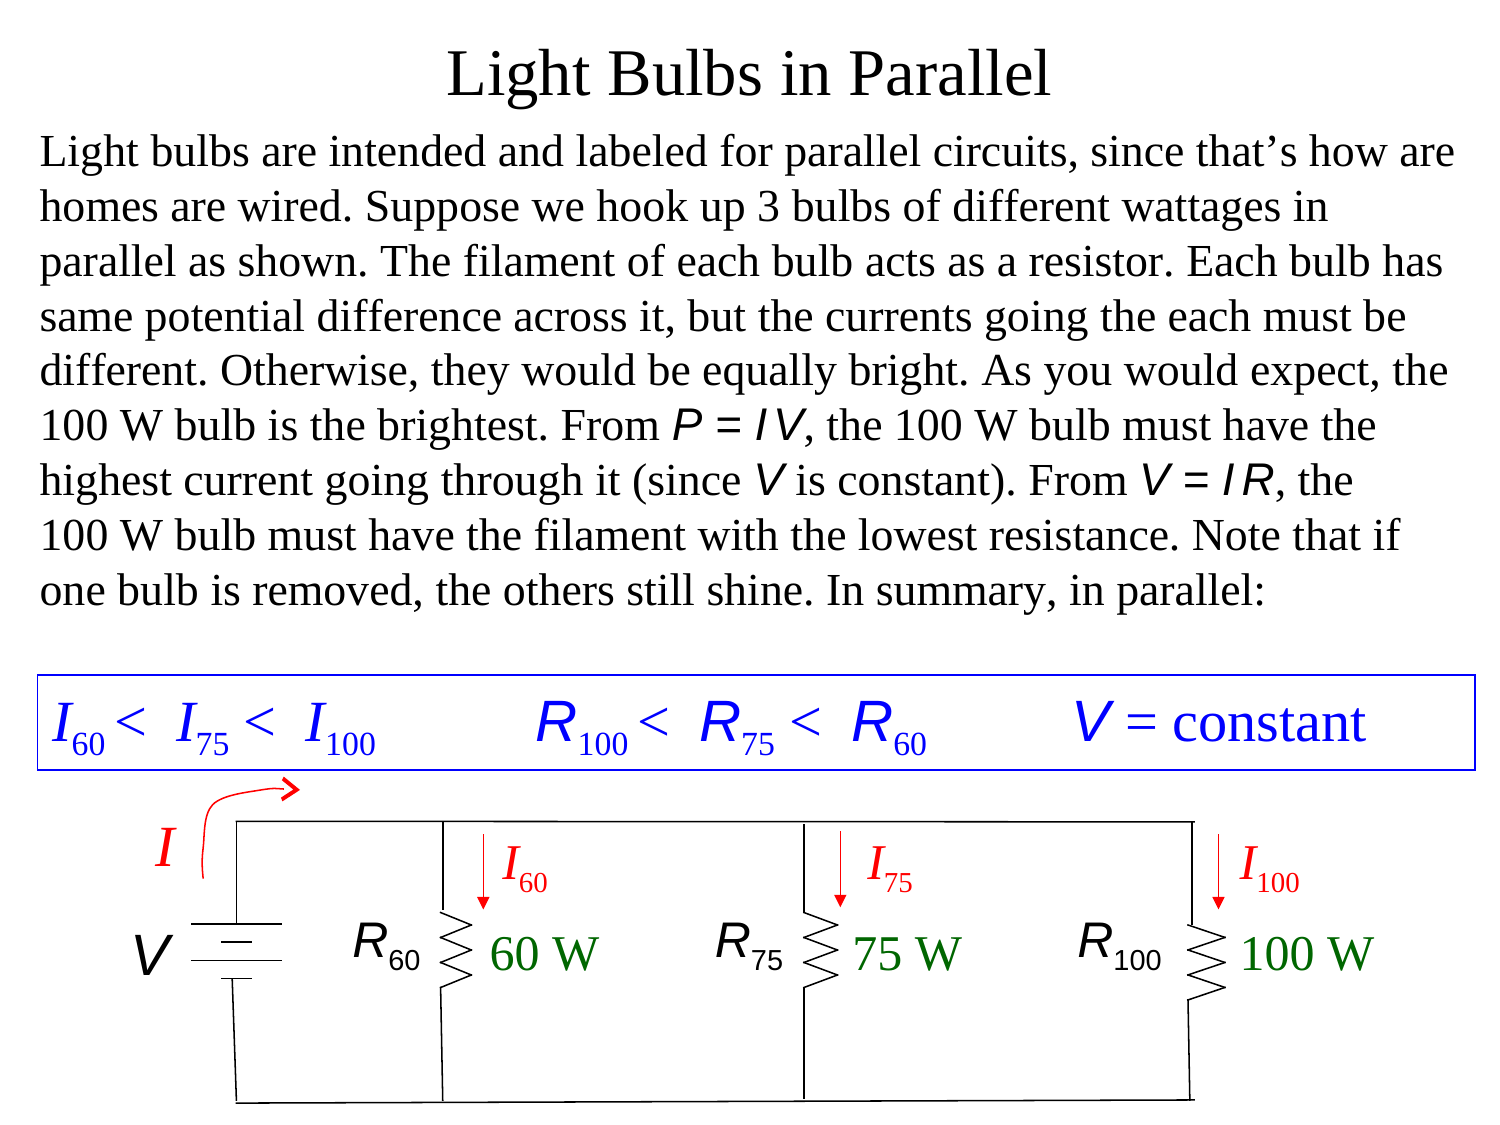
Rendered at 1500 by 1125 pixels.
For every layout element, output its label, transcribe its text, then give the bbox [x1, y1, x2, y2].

text_box R100 [1194, 964, 1224, 984]
text_box 100 W [1224, 912, 1413, 988]
title Light Bulbs in Parallel [112, 0, 1388, 112]
text_box I100 [1224, 821, 1420, 906]
text_box 75 W [837, 912, 1026, 988]
text_box I60 [487, 821, 683, 906]
text_box R100 [1062, 899, 1264, 984]
text_box R100 [1194, 939, 1224, 961]
text_box I [141, 800, 276, 886]
text_box R60 [337, 899, 539, 984]
text_box R75 [699, 899, 901, 984]
text_box 60 W [474, 912, 663, 988]
text_box R75 [808, 927, 837, 948]
text_box Light bulbs are intended and labeled for parallel circuits, since that’s how are homes are wired. Suppose we hook up 3 bulbs of different wattages in parallel as shown. The filament of each bulb acts as a resistor. Each bulb has same potential difference across it, but the currents going the each must be different. Otherwise, they would be equally bright. As you would expect, the 100 W bulb is the brightest. From P = I V, the 100 W bulb must have the highest current going through it (since V is constant). From V = I R, the 100 W bulb must have the filament with the lowest resistance. Note that if one bulb is removed, the others still shine. In summary, in parallel: [24, 112, 1488, 623]
text_box I75 [852, 821, 1048, 906]
text_box R75 [808, 952, 837, 973]
text_box V [116, 909, 251, 995]
text_box R75 [819, 977, 837, 984]
text_box I60 < I75 < I100 R100 < R75 < R60 V = constant [37, 675, 1476, 771]
